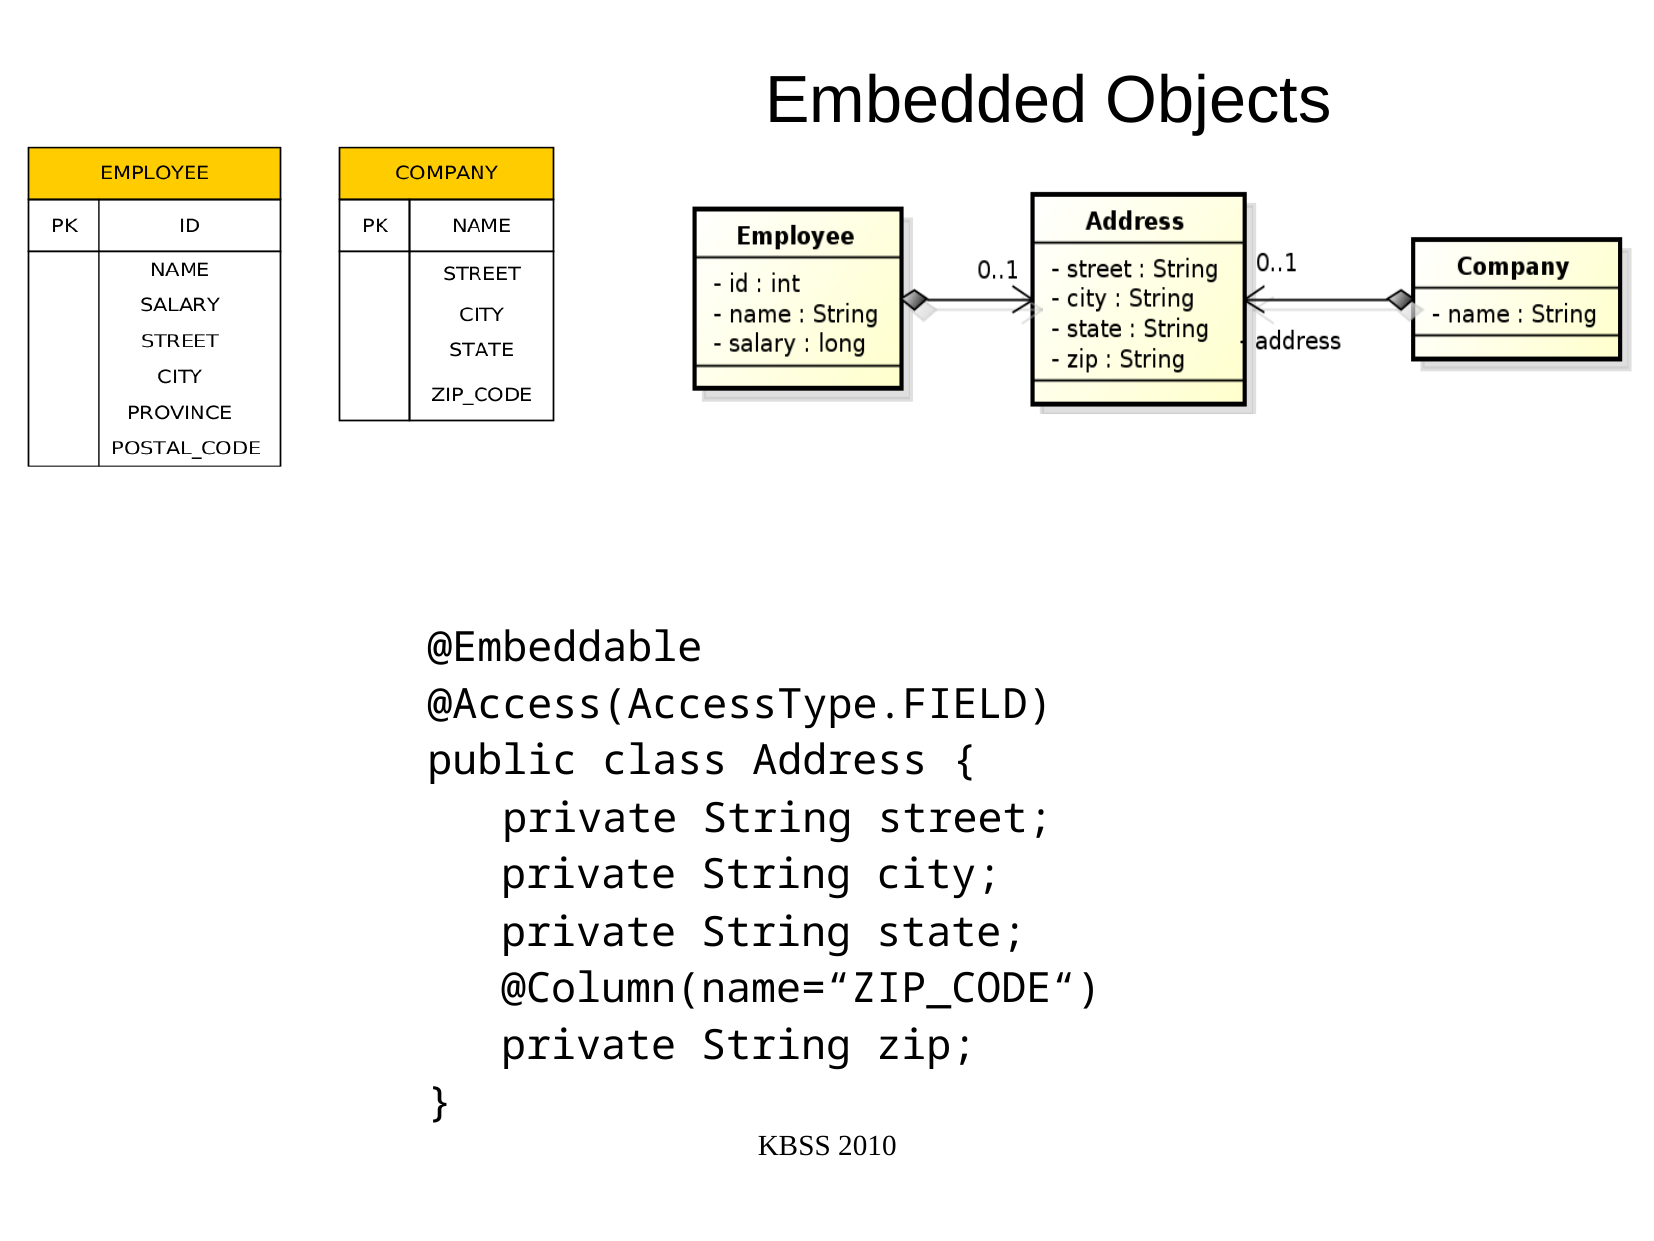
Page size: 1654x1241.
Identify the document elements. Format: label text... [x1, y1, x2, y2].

picture [4, 121, 573, 485]
title Embedded Objects [82, 3, 1571, 196]
picture [679, 186, 1643, 414]
text_box @Embeddable @Access(AccessType.FIELD) public class Address { private String street; private String city; private String state; @Column(name=“ZIP_CODE“) private String zip; } [412, 608, 1093, 1127]
